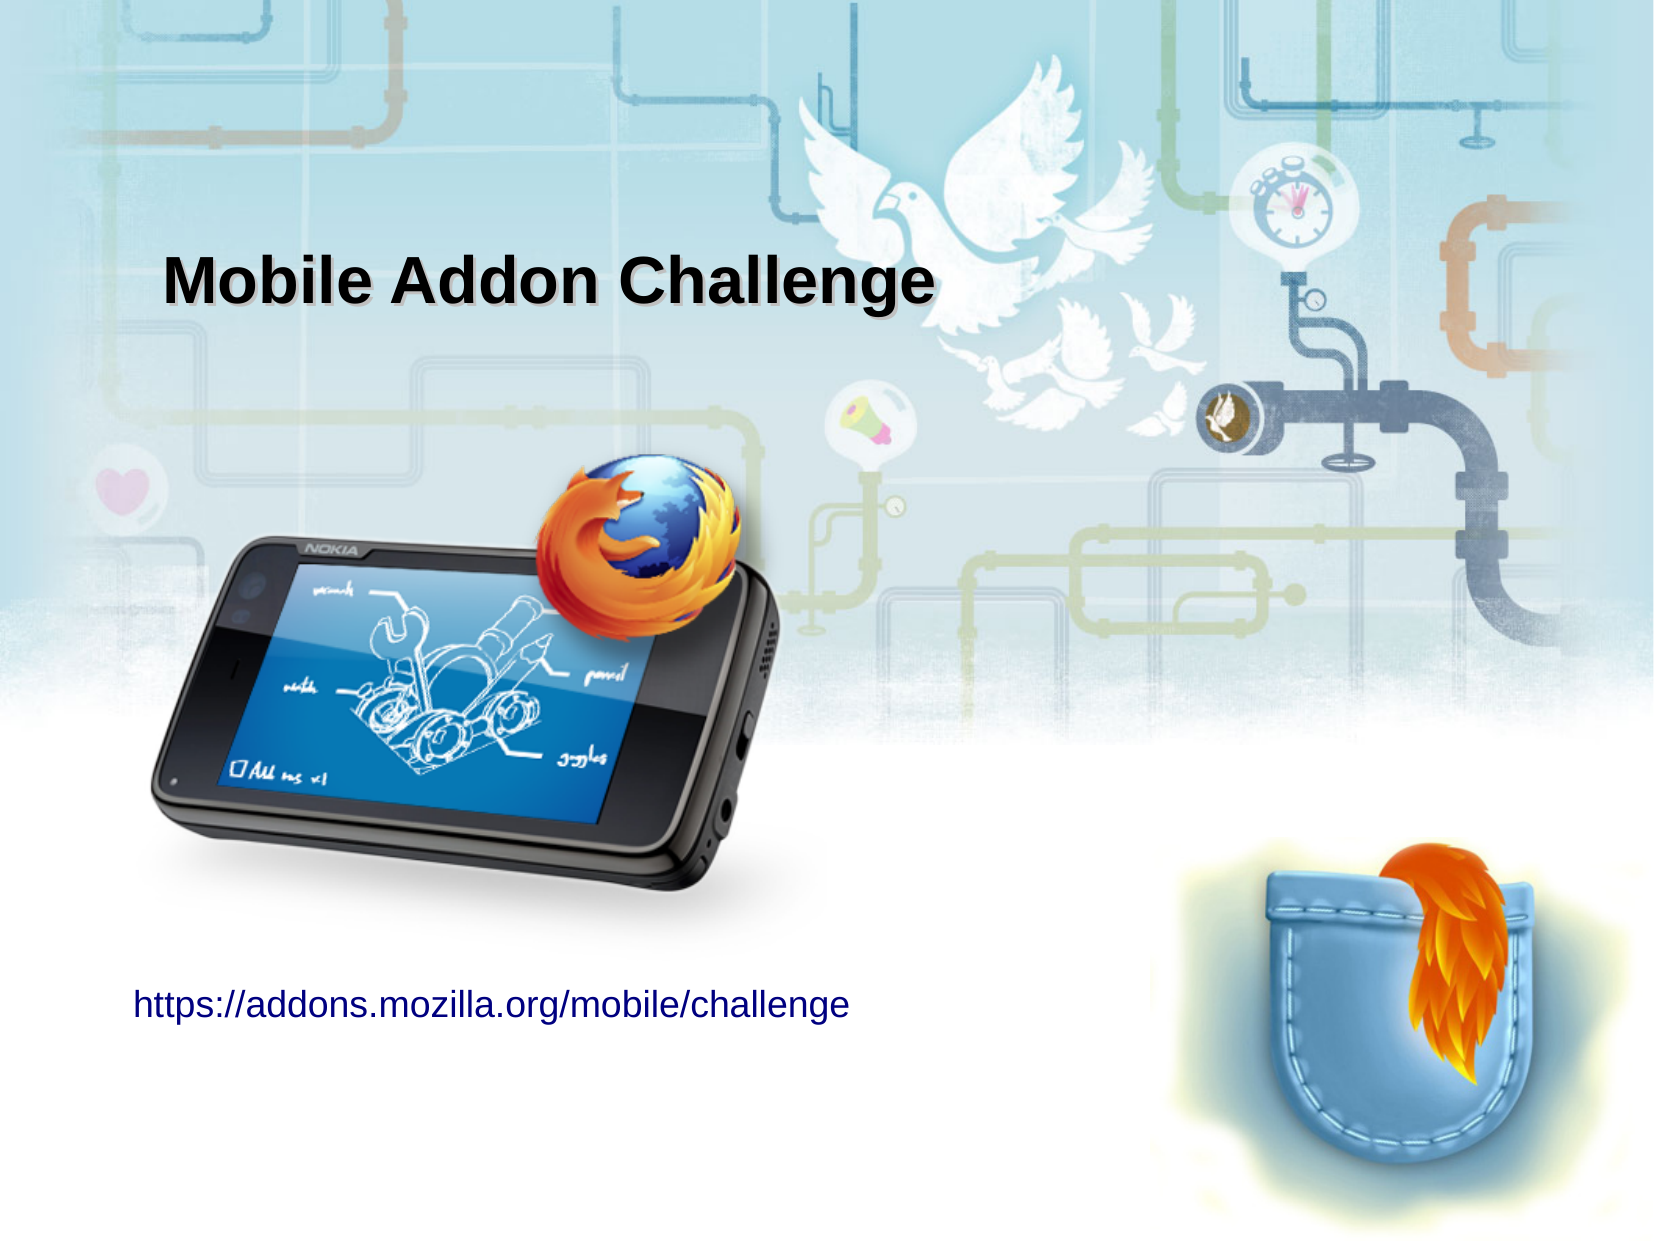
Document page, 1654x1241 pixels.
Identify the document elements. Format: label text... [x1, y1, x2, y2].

picture [0, 0, 1654, 975]
picture [1150, 837, 1654, 1241]
text_box Mobile Addon Challenge [147, 235, 1211, 384]
text_box https://addons.mozilla.org/mobile/challenge [118, 976, 916, 1034]
